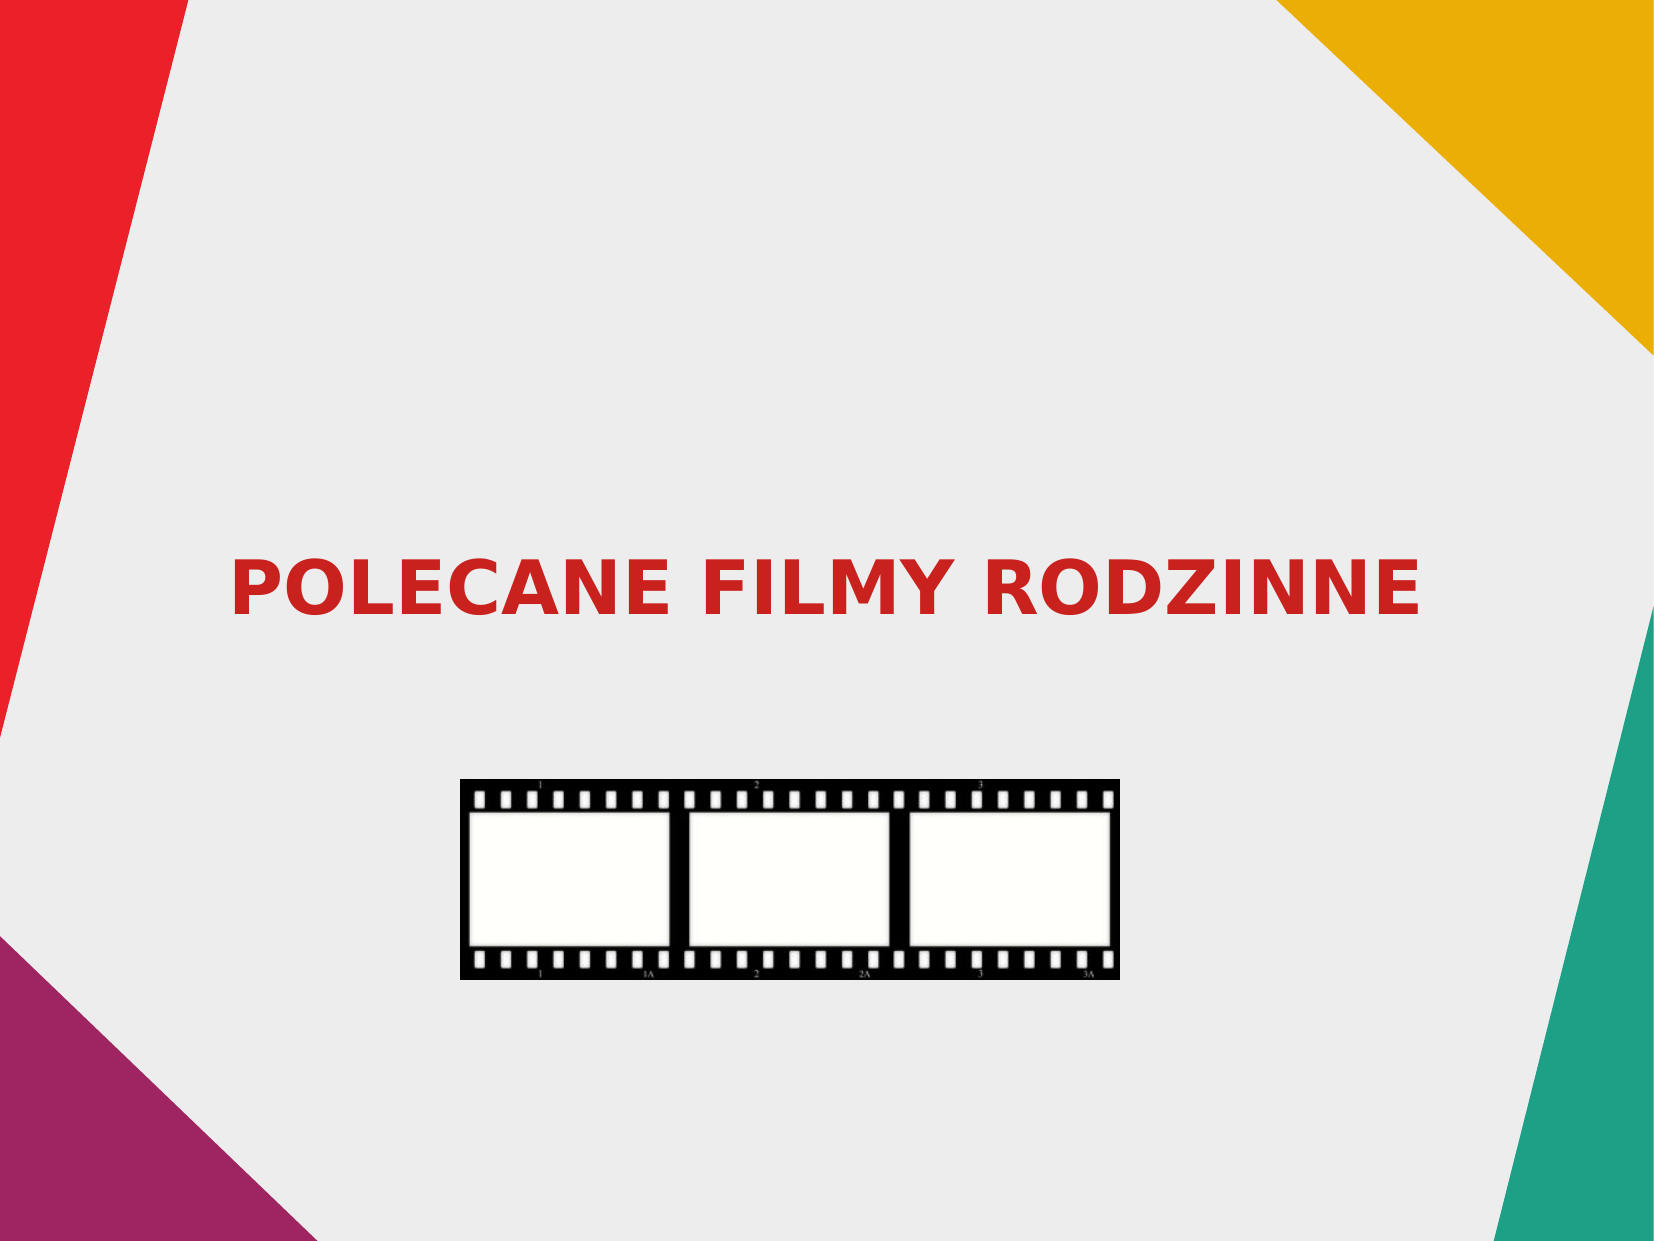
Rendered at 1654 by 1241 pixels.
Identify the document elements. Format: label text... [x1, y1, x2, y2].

subtitle POLECANE FILMY RODZINNE [188, 354, 1465, 824]
picture [460, 779, 1120, 980]
